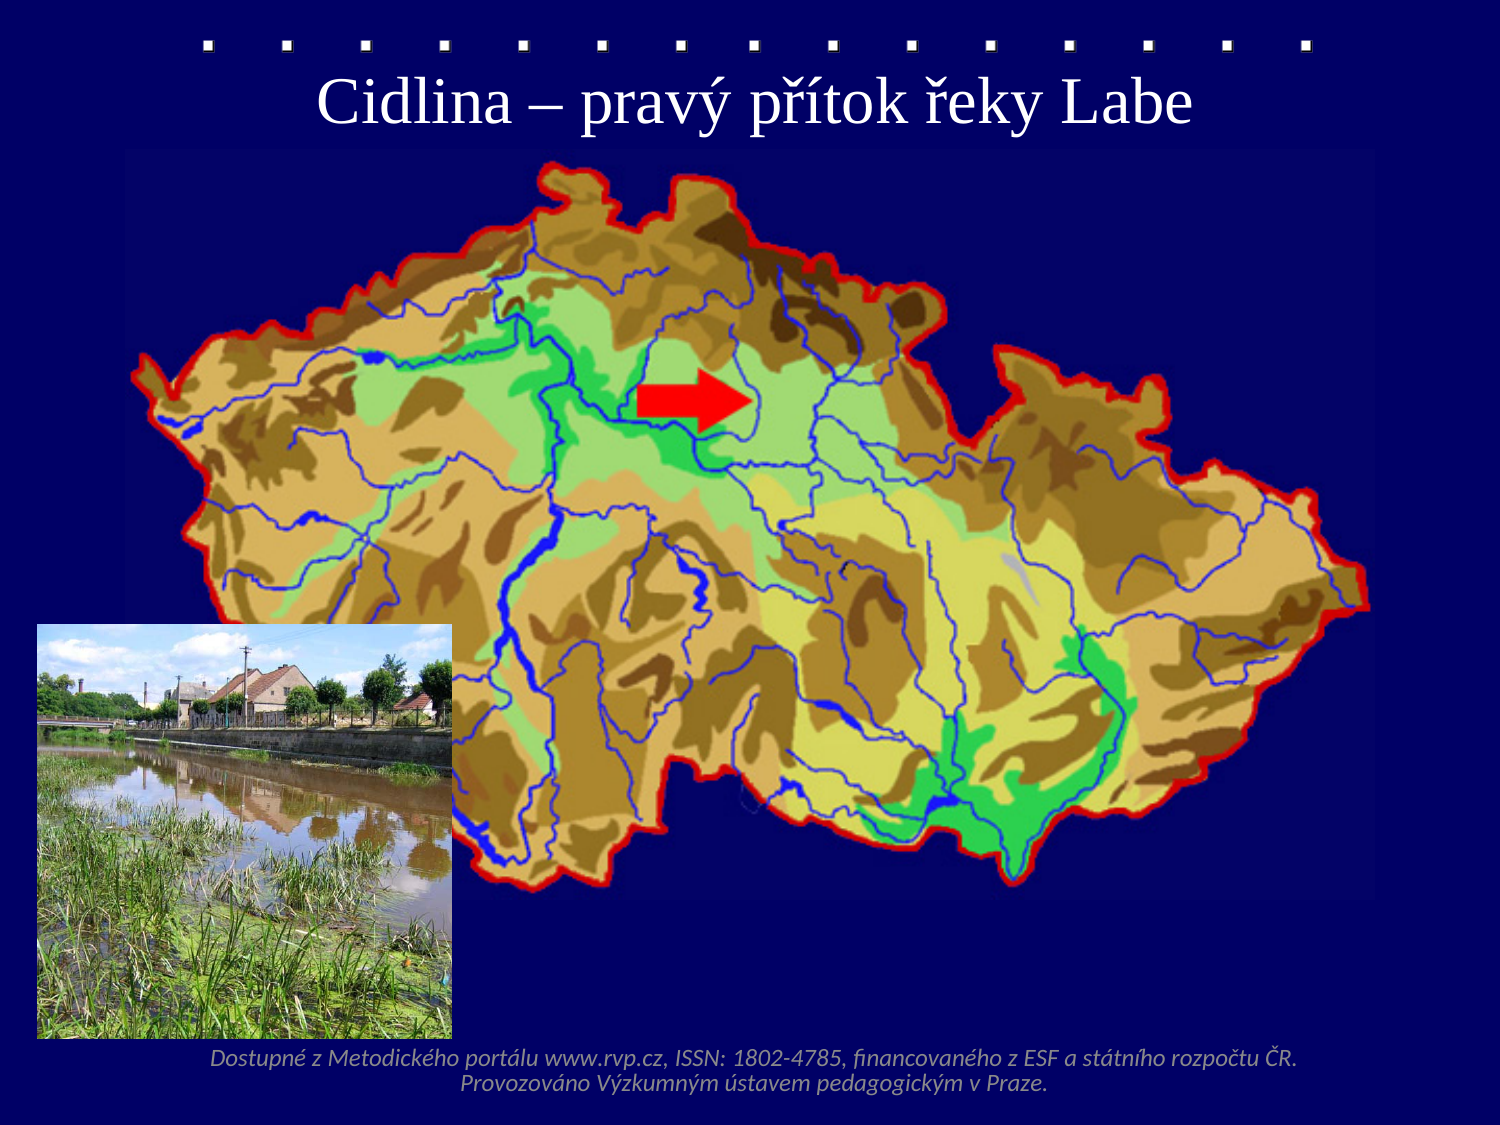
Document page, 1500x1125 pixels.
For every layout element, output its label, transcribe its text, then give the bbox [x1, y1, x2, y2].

picture [200, 37, 1326, 57]
picture [37, 150, 1375, 1039]
text_box Cidlina – pravý přítok řeky Labe [37, 62, 1476, 150]
